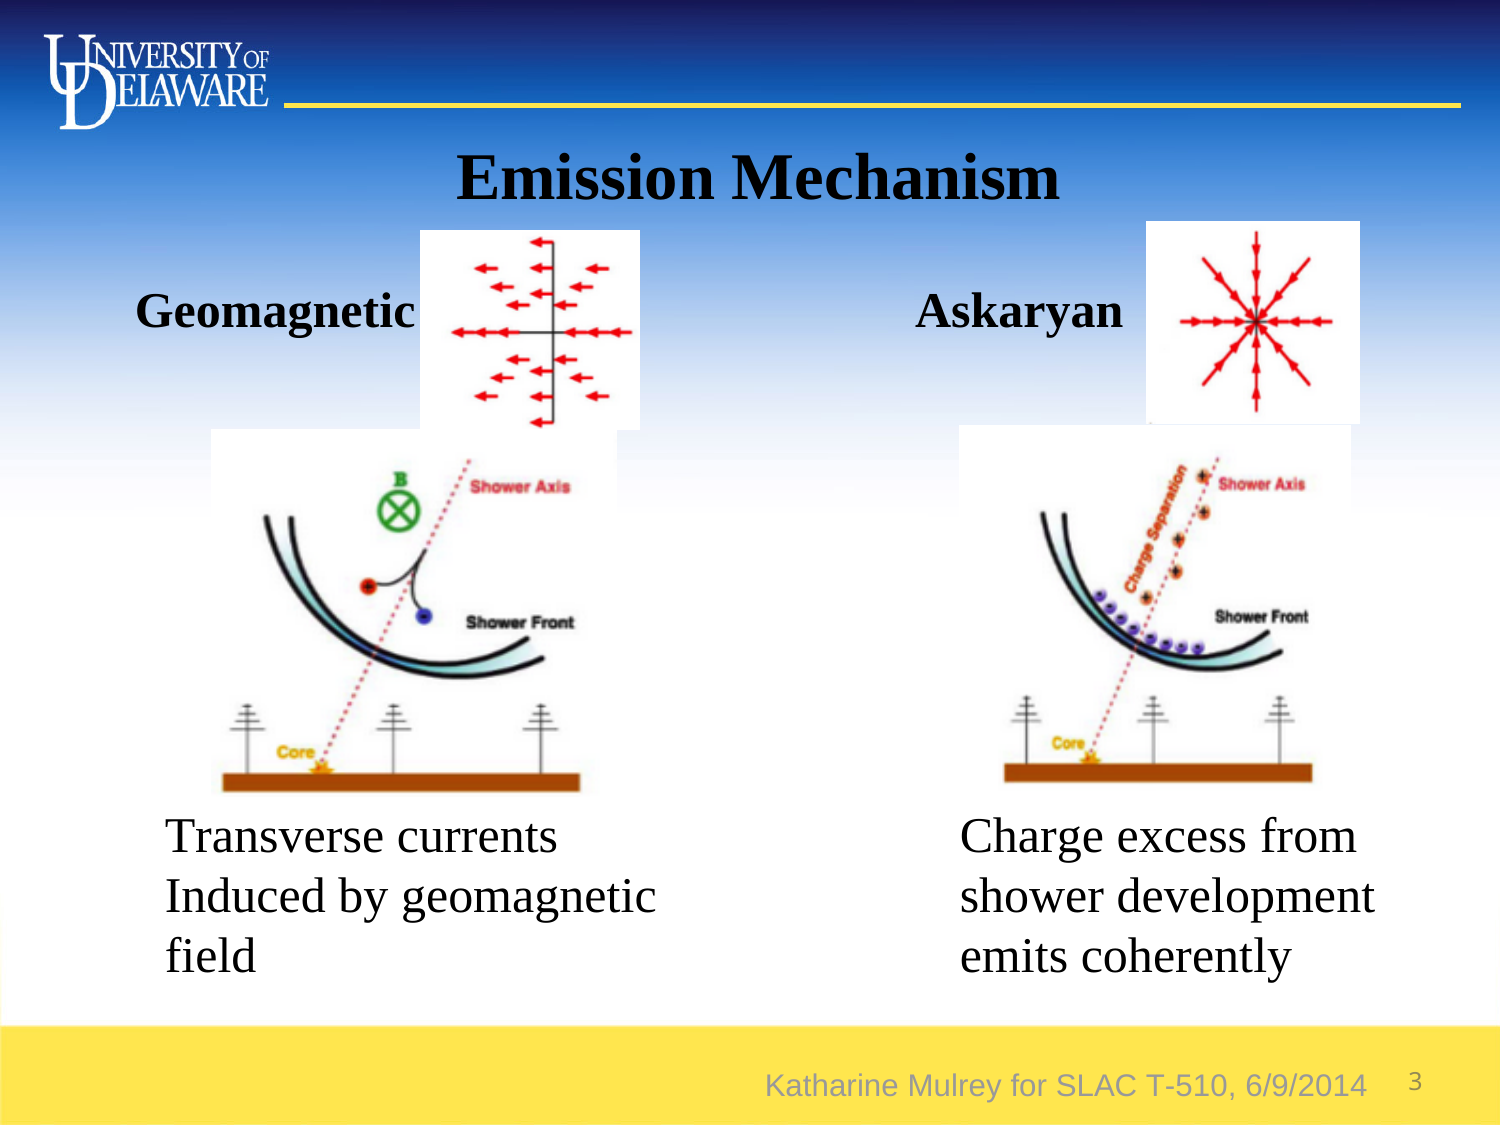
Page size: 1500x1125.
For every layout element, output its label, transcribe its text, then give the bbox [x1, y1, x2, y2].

text_box Emission Mechanism [617, 345, 1360, 540]
text_box Katharine Mulrey for SLAC T-510, 6/9/2014 [750, 1057, 1471, 1111]
text_box Geomagnetic Askaryan [120, 270, 420, 345]
text_box Transverse currents Induced by geomagnetic field [150, 795, 676, 990]
text_box Emission Mechanism [159, 345, 420, 540]
text_box Charge excess from shower development emits coherently [945, 795, 1441, 990]
text_box Emission Mechanism [159, 125, 1360, 270]
picture [0, 0, 1500, 1125]
text_box Geomagnetic Askaryan [640, 270, 1146, 345]
